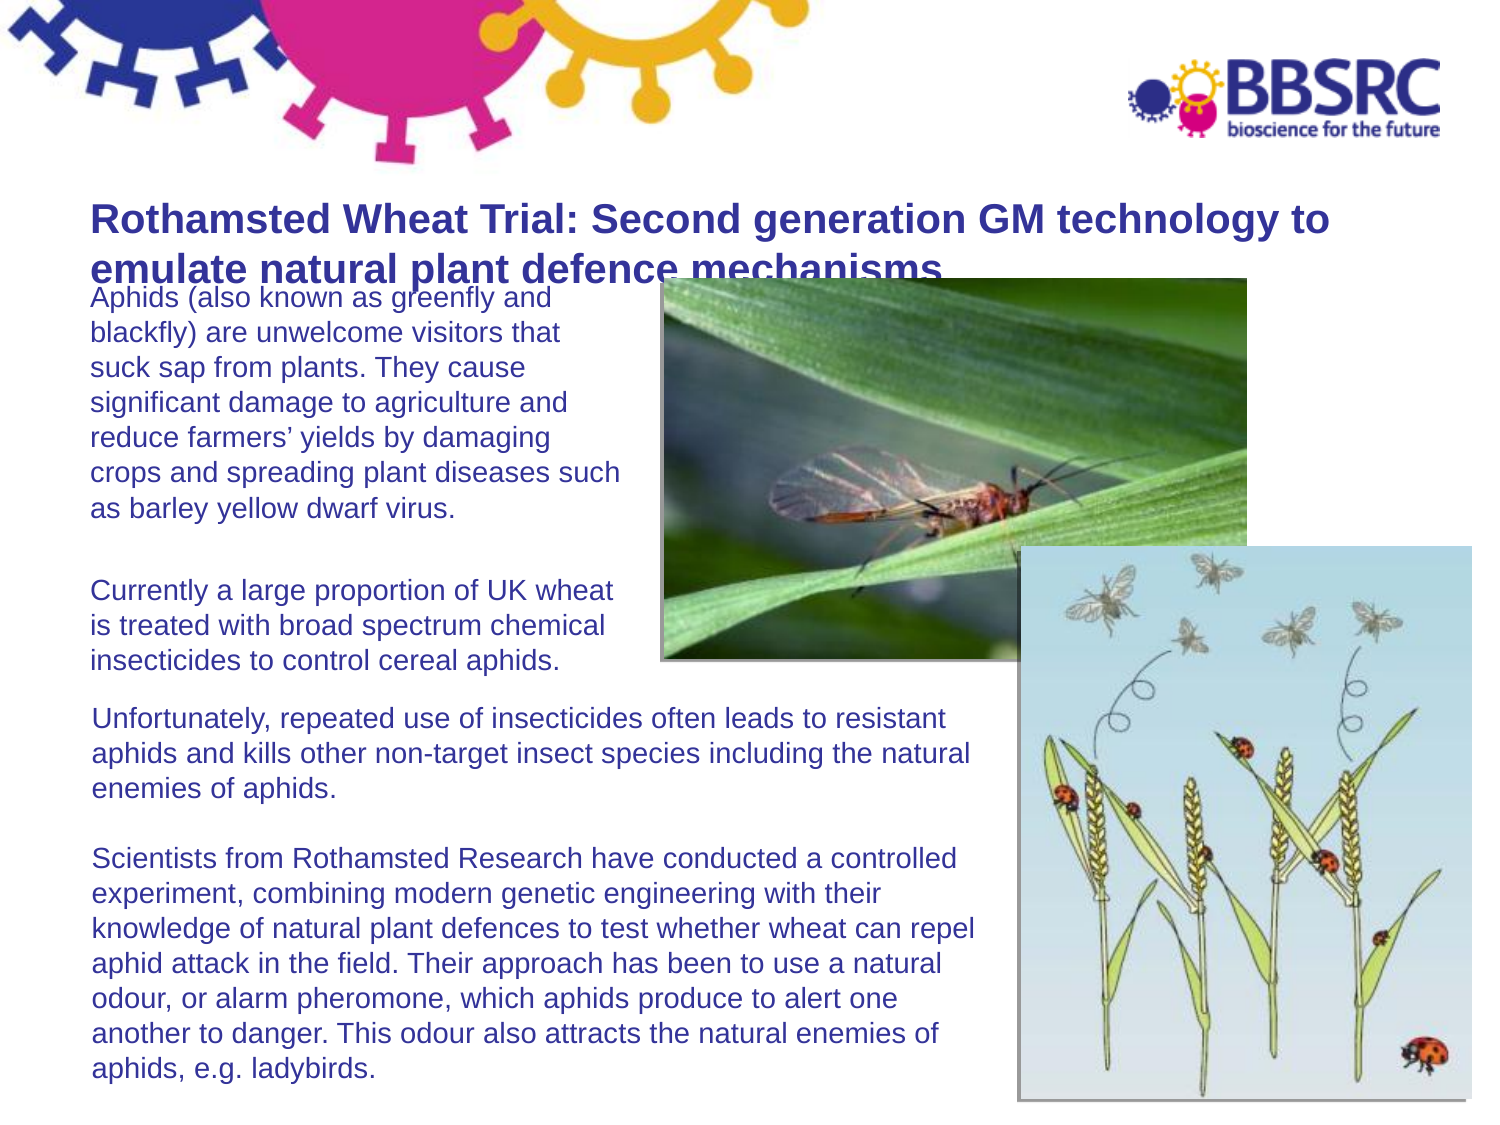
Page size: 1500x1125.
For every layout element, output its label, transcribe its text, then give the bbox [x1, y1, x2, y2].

title Rothamsted Wheat Trial: Second generation GM technology to emulate natural plant defence mechanisms [75, 184, 1500, 268]
list Aphids (also known as greenfly and blackfly) are unwelcome visitors that suck sap from plants. They cause significant damage to agriculture and reduce farmers’ yields by damaging crops and spreading plant diseases such as barley yellow dwarf virus. Currently a large proportion of UK wheat is treated with broad spectrum chemical insecticides to control cereal aphids. [75, 270, 644, 1125]
text_box Unfortunately, repeated use of insecticides often leads to resistant aphids and kills other non-target insect species including the natural enemies of aphids. Scientists from Rothamsted Research have conducted a controlled experiment, combining modern genetic engineering with their knowledge of natural plant defences to test whether wheat can repel aphid attack in the field. Their approach has been to use a natural odour, or alarm pheromone, which aphids produce to alert one another to danger. This odour also attracts the natural enemies of aphids, e.g. ladybirds. [77, 692, 1010, 1092]
picture [664, 278, 1472, 1099]
